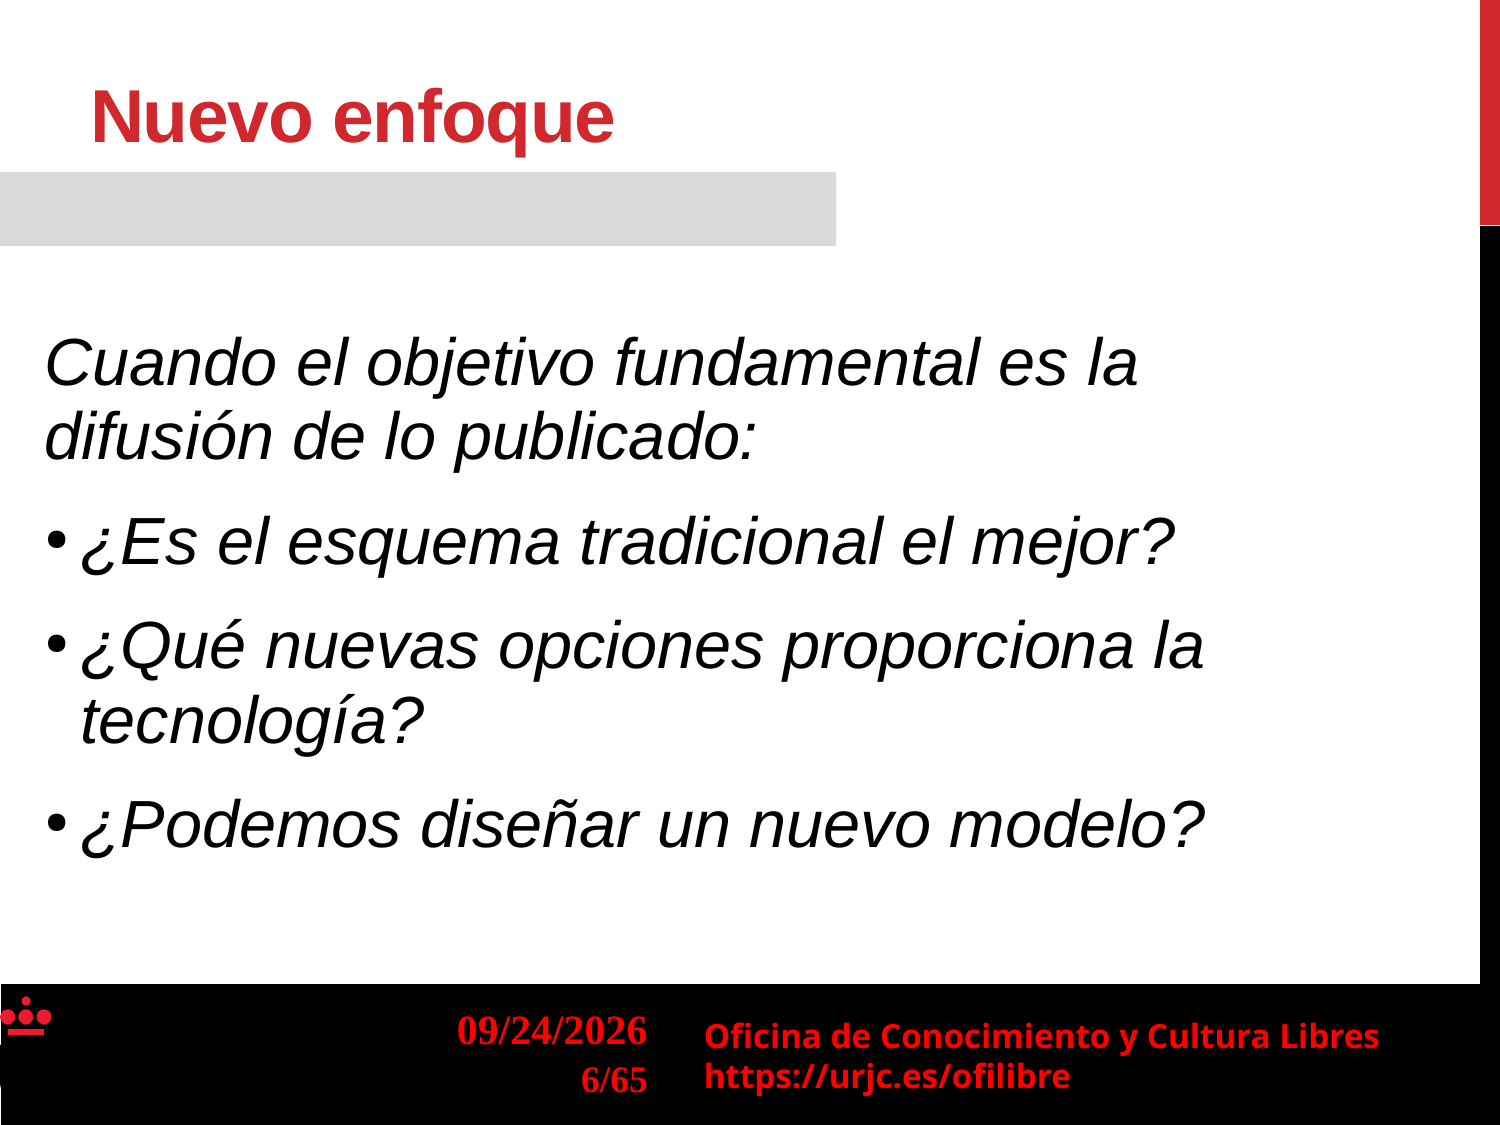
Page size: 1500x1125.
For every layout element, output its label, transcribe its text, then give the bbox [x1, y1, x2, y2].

text_box Nuevo enfoque [0, 24, 1326, 172]
text_box Cuando el objetivo fundamental es la difusión de lo publicado: ¿Es el esquema tradicional el mejor? ¿Qué nuevas opciones proporciona la tecnología? ¿Podemos diseñar un nuevo modelo? [30, 317, 1396, 870]
text_box [0, 171, 837, 238]
title [75, 15, 1425, 172]
